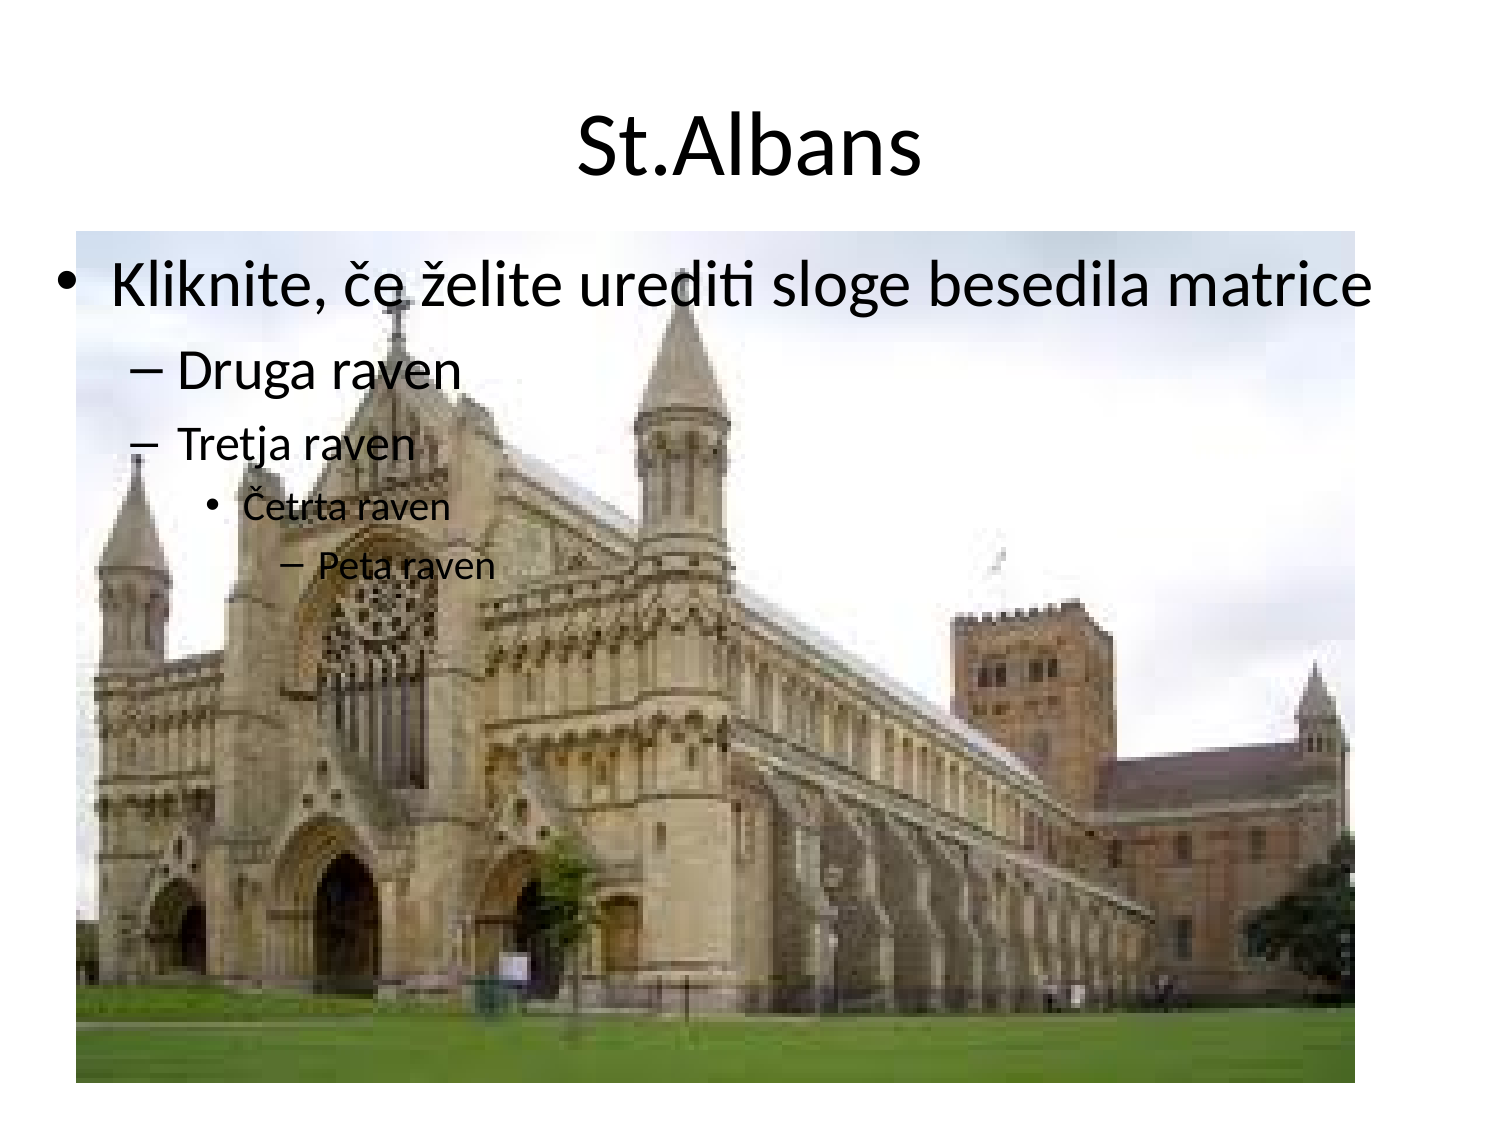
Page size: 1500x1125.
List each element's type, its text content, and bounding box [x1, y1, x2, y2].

title St.Albans [75, 45, 1425, 233]
picture [76, 231, 1355, 1083]
